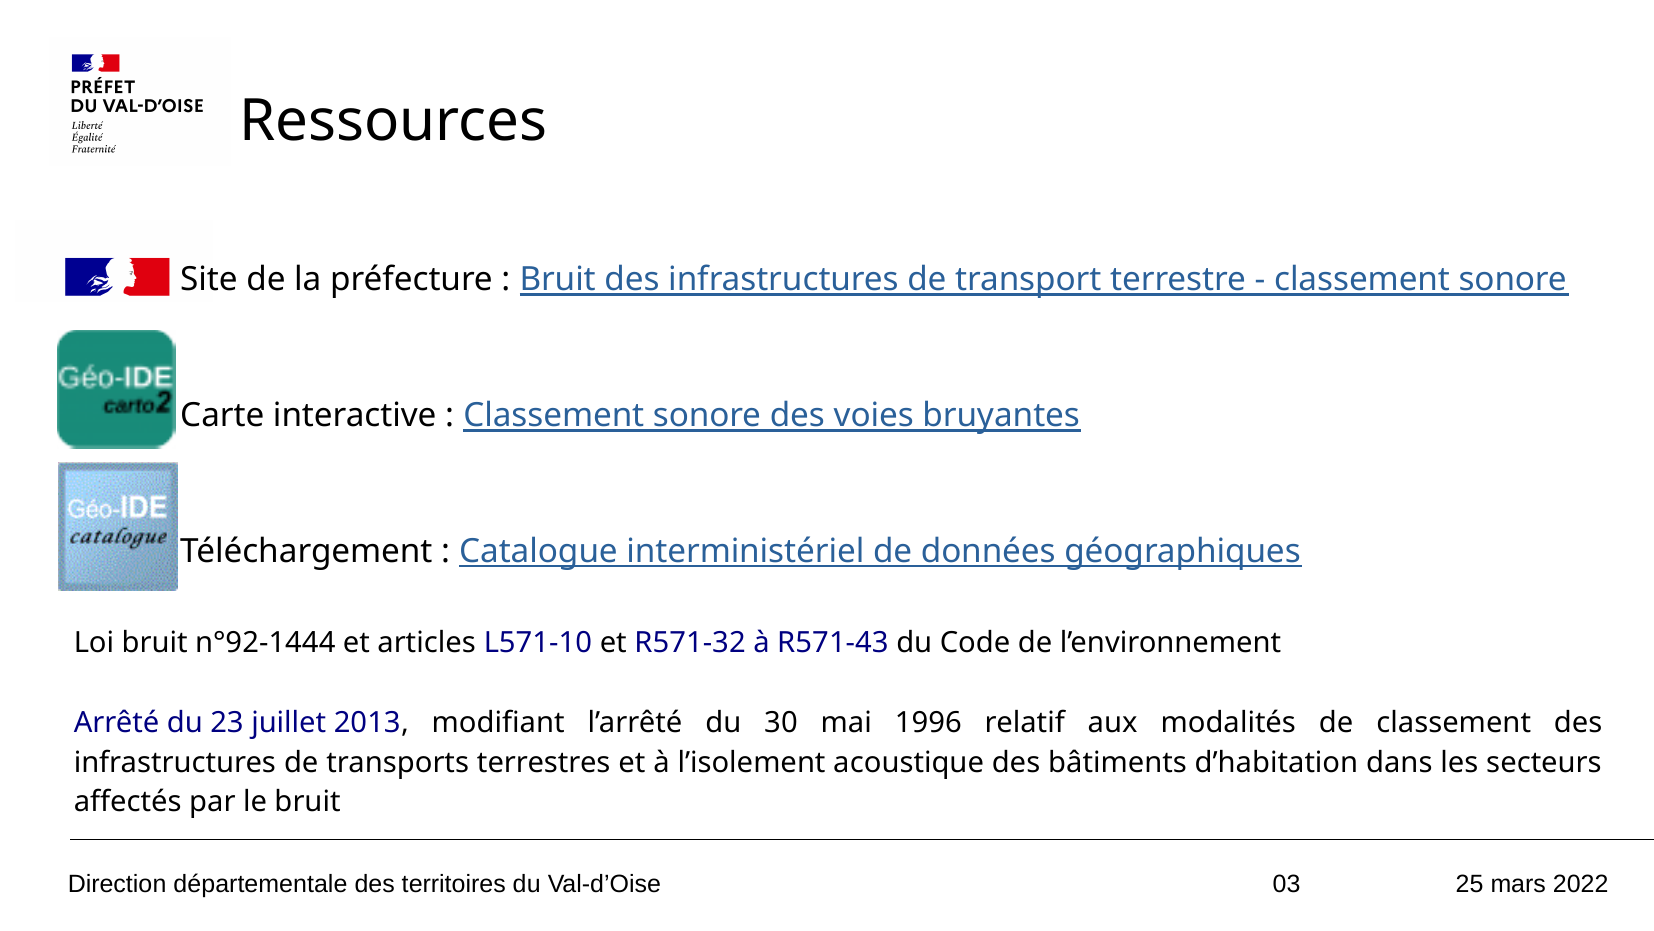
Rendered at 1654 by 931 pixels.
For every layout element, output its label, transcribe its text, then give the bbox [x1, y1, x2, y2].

text_box Site de la préfecture : Bruit des infrastructures de transport terrestre - classement sonore Carte interactive : Classement sonore des voies bruyantes Téléchargement : Catalogue interministériel de données géographiques [165, 248, 1619, 547]
picture [58, 462, 178, 591]
picture [49, 37, 231, 166]
picture [57, 330, 176, 449]
text_box Loi bruit n°92-1444 et articles L571-10 et R571-32 à R571-43 du Code de l’environnement Arrêté du 23 juillet 2013, modifiant l’arrêté du 30 mai 1996 relatif aux modalités de classement des infrastructures de transports terrestres et à l’isolement acoustique des bâtiments d’habitation dans les secteurs affectés par le bruit [59, 614, 1619, 842]
text_box 03 [1257, 862, 1471, 906]
text_box 25 mars 2022 [1471, 862, 1654, 906]
picture [15, 220, 213, 302]
text_box Ressources [224, 70, 1382, 178]
text_box Direction départementale des territoires du Val-d’Oise [53, 862, 1164, 906]
